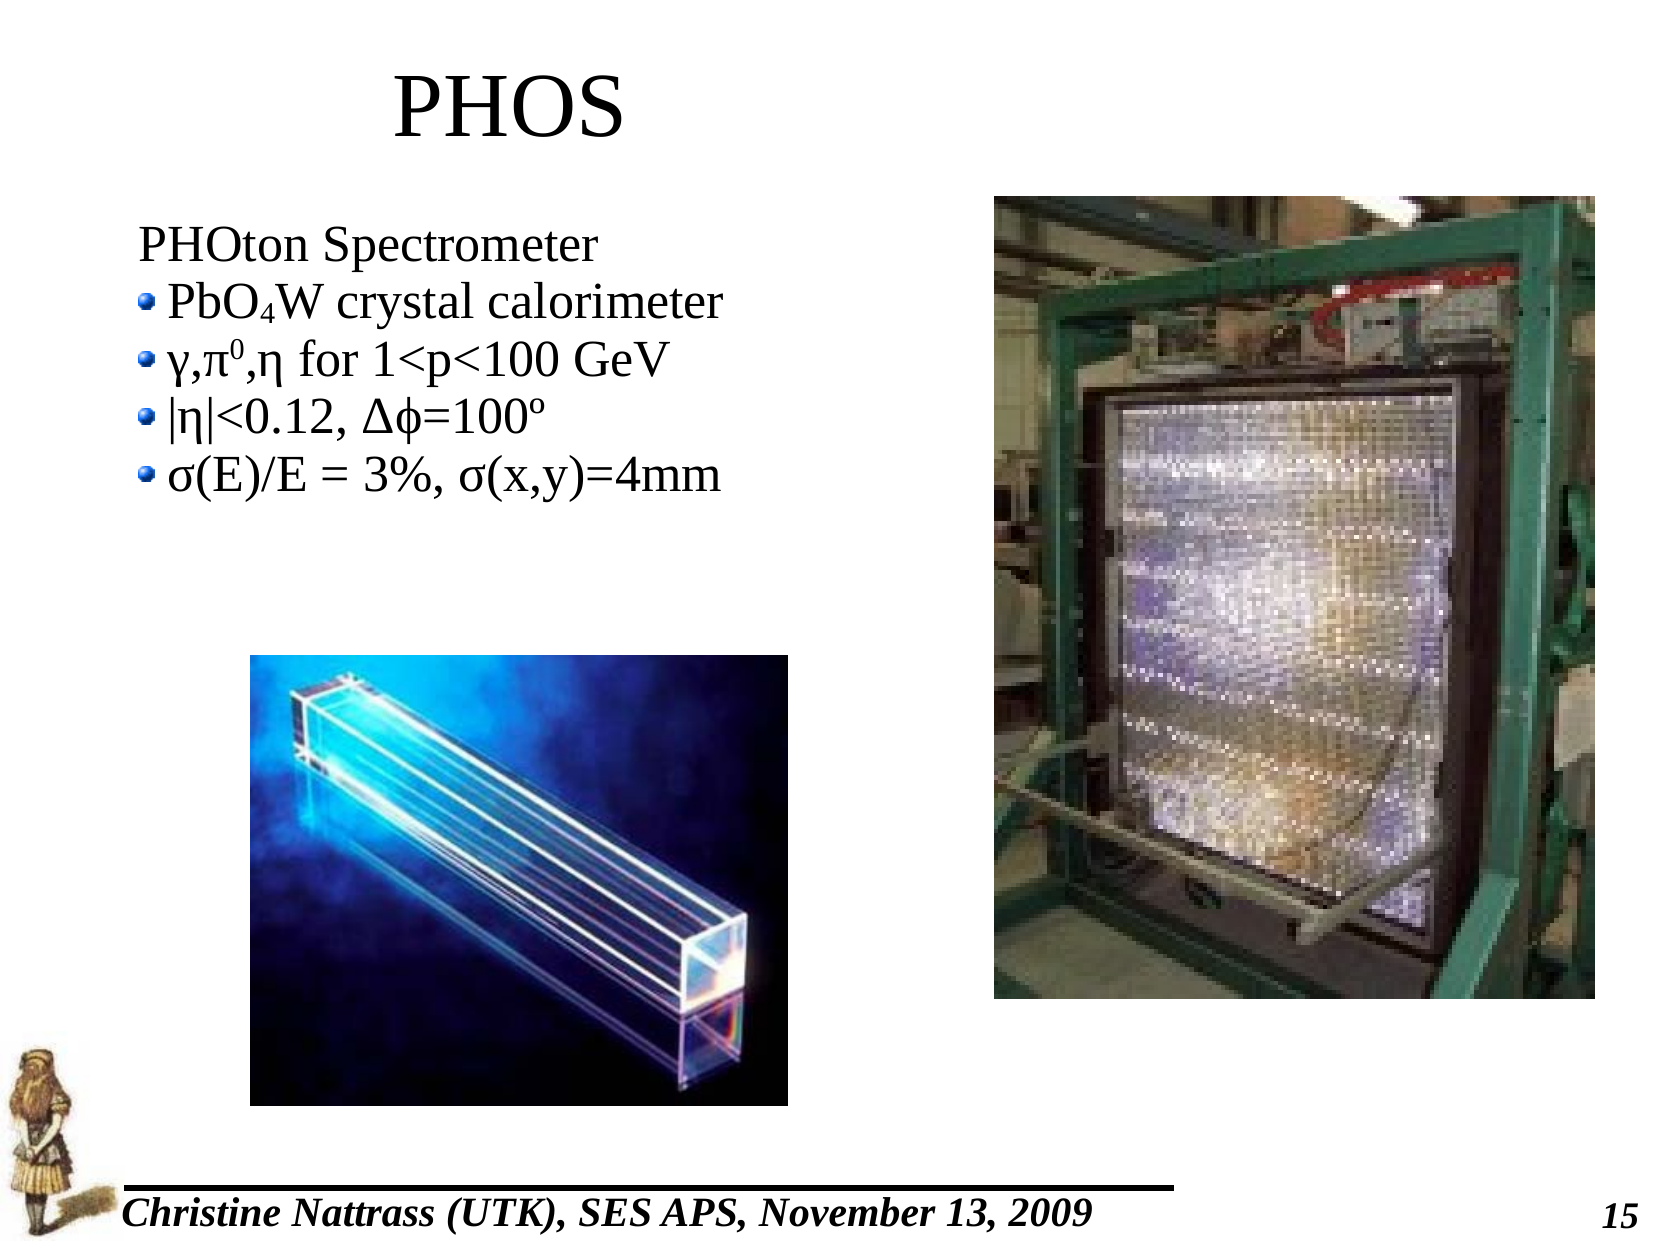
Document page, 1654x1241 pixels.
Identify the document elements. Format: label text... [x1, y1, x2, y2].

text_box PHOton Spectrometer PbO4W crystal calorimeter γ,π0,η for 1<p<100 GeV |η|<0.12, Δϕ=100º σ(E)/E = 3%, σ(x,y)=4mm [124, 207, 938, 766]
picture [994, 196, 1595, 999]
title PHOS [82, 9, 938, 202]
picture [0, 1031, 125, 1241]
picture [250, 766, 788, 1106]
picture [306, 808, 313, 819]
